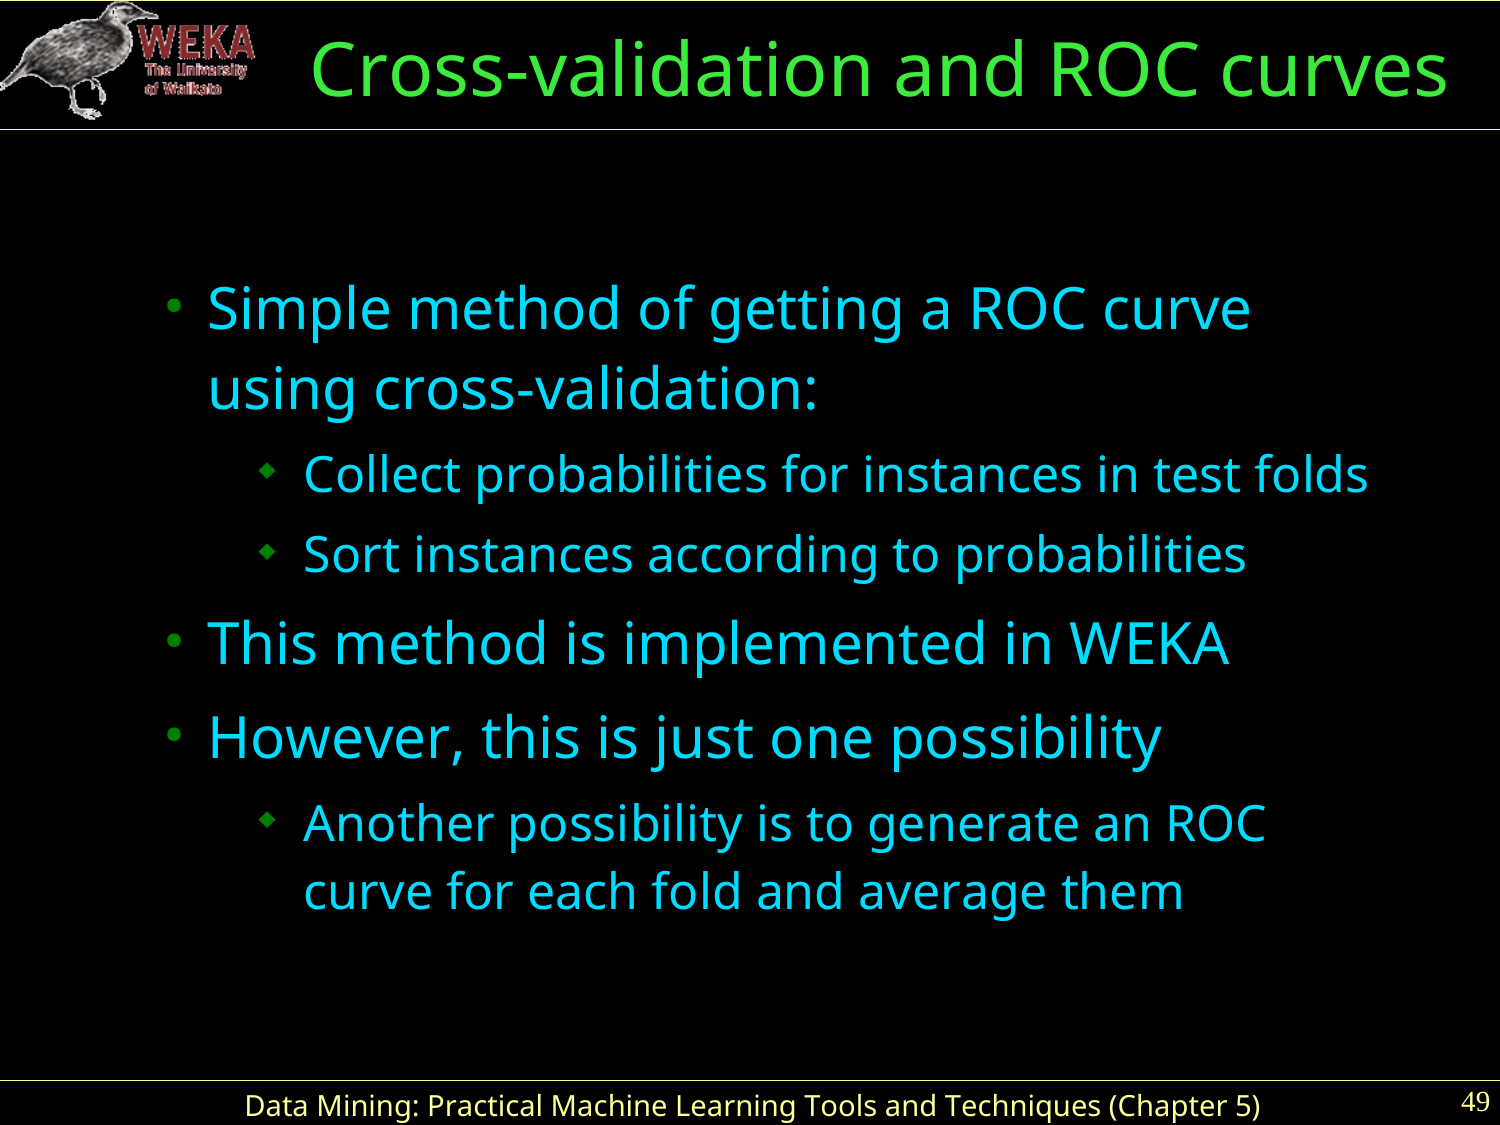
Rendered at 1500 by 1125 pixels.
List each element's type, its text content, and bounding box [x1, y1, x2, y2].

picture [0, 1, 266, 129]
text_box Simple method of getting a ROC curve using cross-validation: Collect probabilities for instances in test folds Sort instances according to probabilities This method is implemented in WEKA However, this is just one possibility Another possibility is to generate an ROC curve for each fold and average them [149, 260, 1388, 936]
title Cross-validation and ROC curves [295, 0, 1500, 148]
